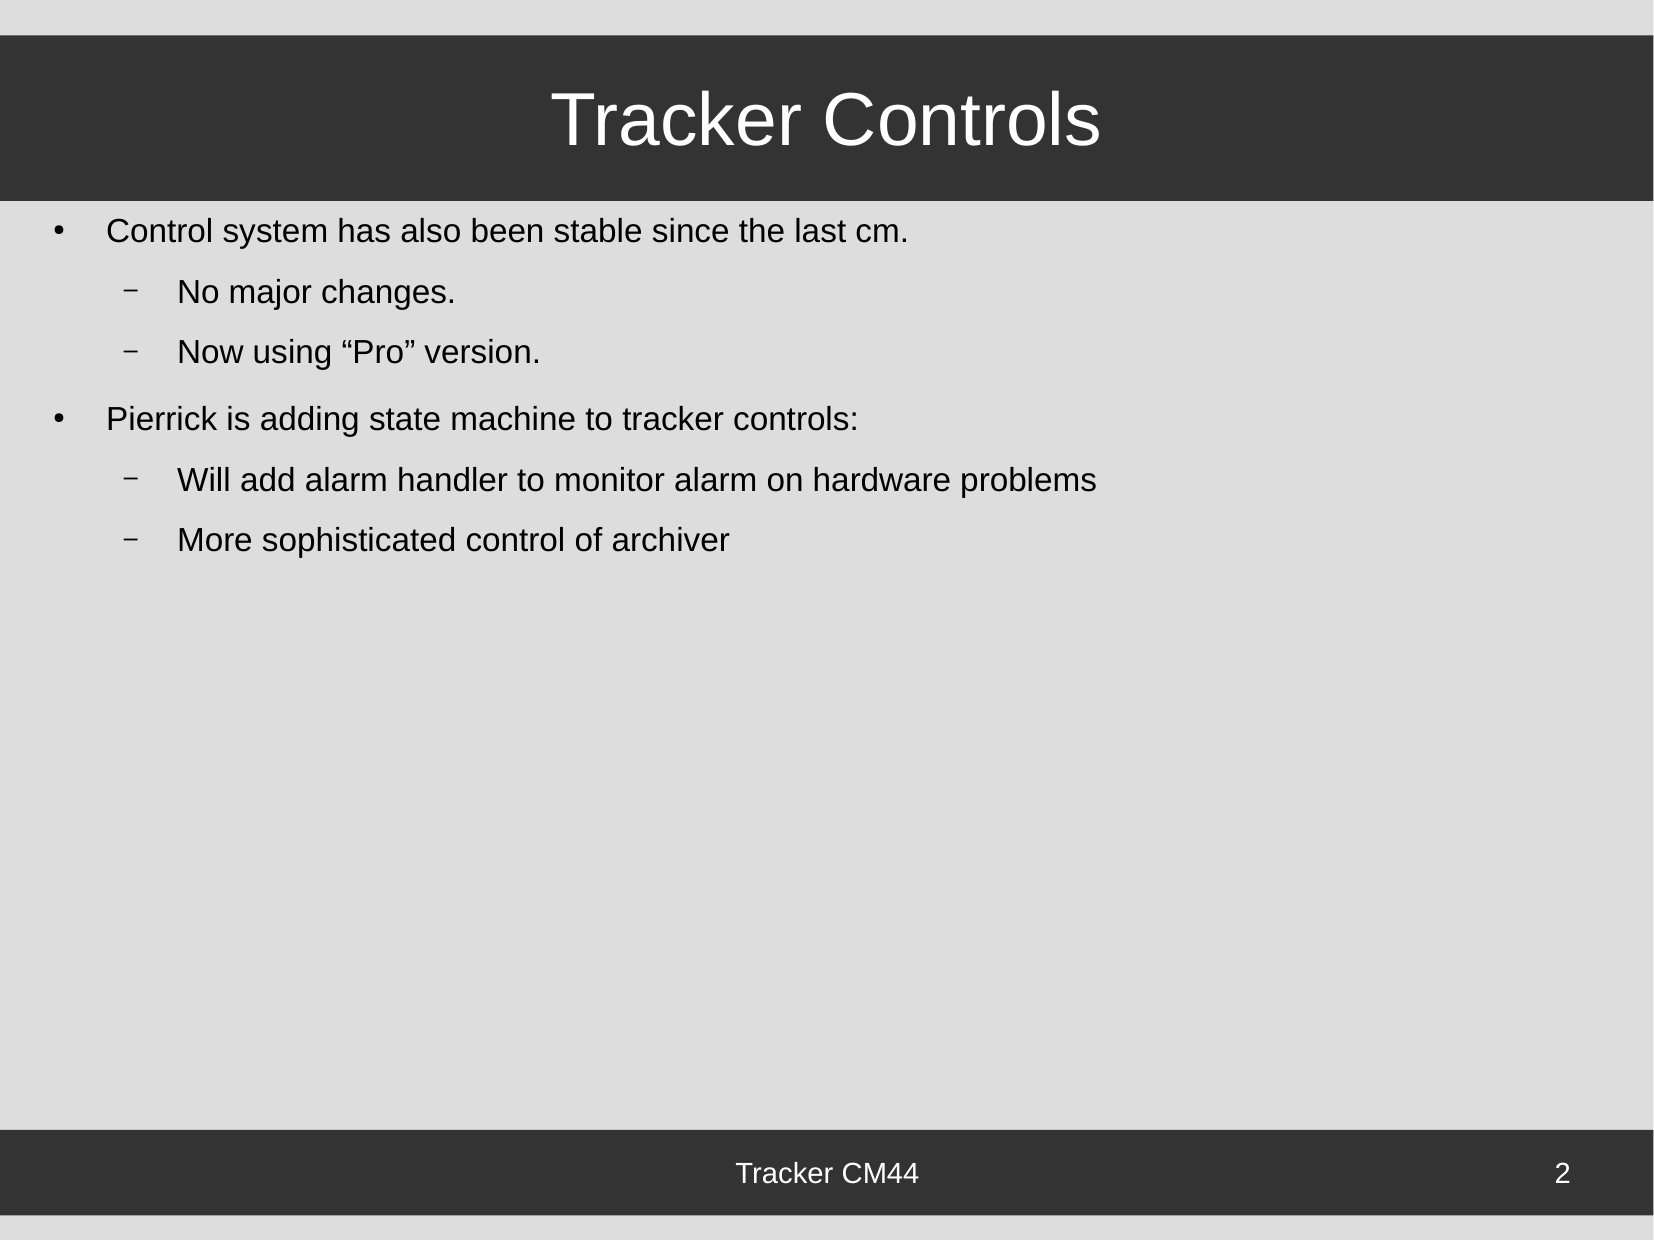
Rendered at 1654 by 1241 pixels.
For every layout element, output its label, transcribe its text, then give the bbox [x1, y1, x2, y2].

list Control system has also been stable since the last cm. No major changes. Now using “Pro” version. Pierrick is adding state machine to tracker controls: Will add alarm handler to monitor alarm on hardware problems More sophisticated control of archiver [35, 212, 1595, 1130]
title Tracker Controls [82, 49, 1571, 189]
